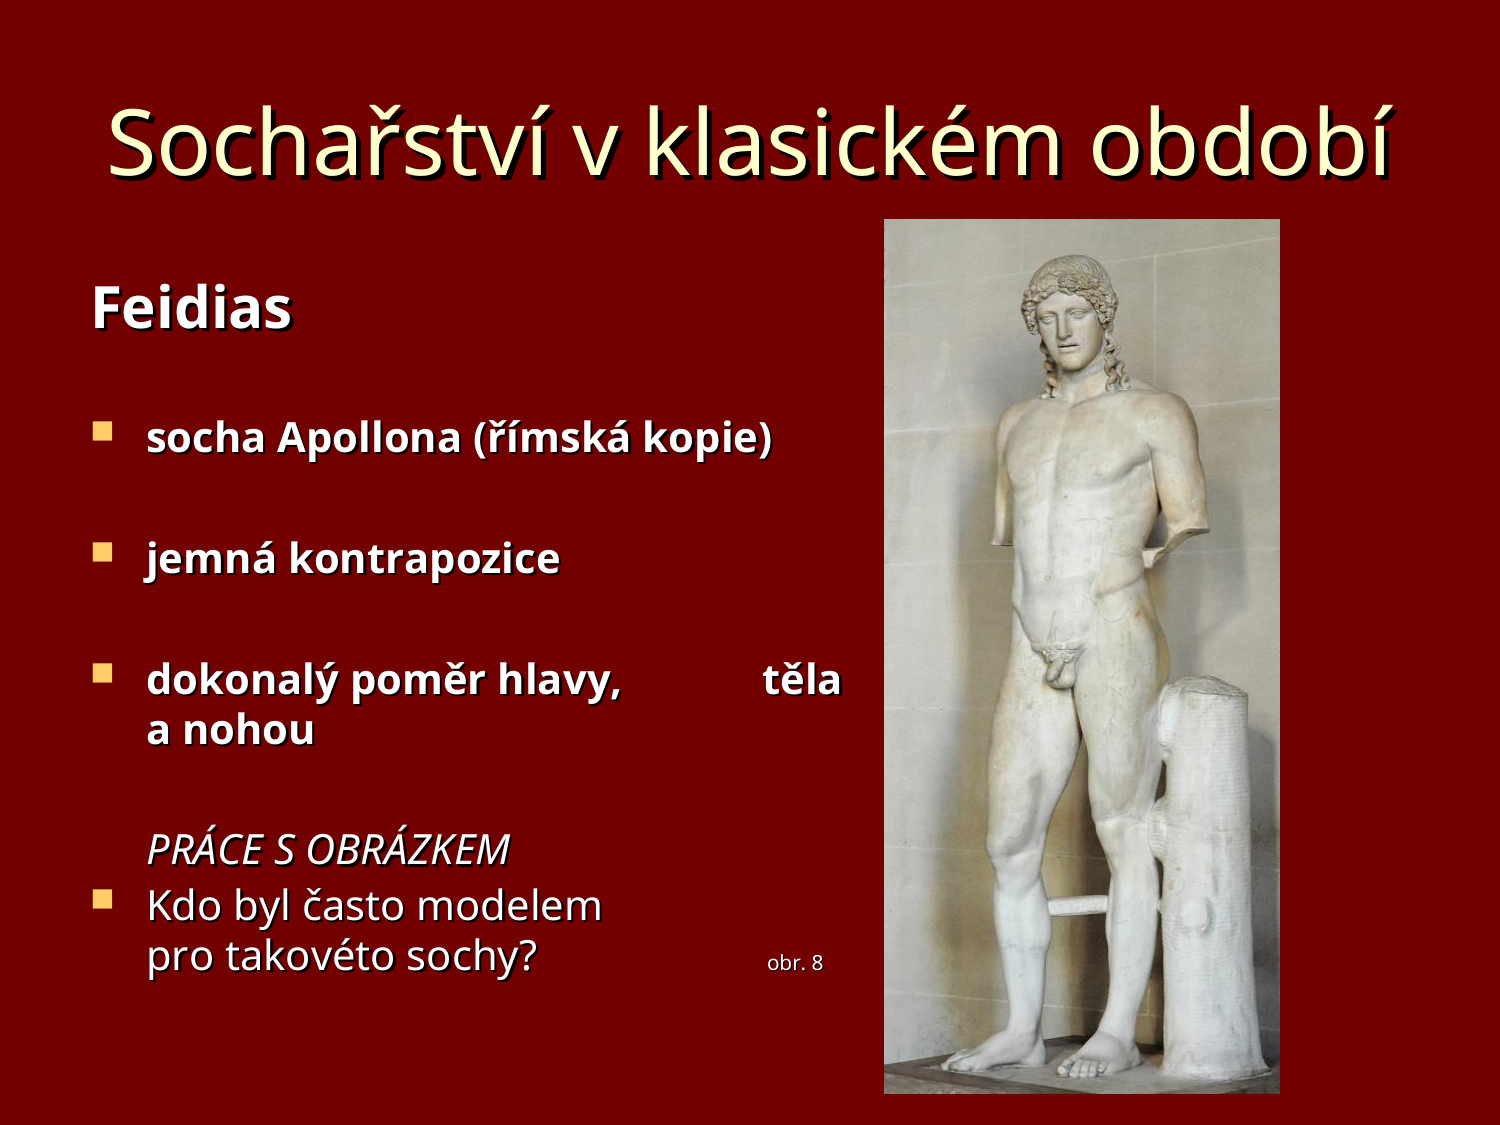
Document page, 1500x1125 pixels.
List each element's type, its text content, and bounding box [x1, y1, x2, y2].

text_box [884, 220, 1280, 1095]
list Feidias socha Apollona (římská kopie) jemná kontrapozice dokonalý poměr hlavy, těla a nohou PRÁCE S OBRÁZKEM Kdo byl často modelem pro takovéto sochy? obr. 8 [75, 262, 869, 1017]
title Sochařství v klasickém období [75, 45, 1426, 233]
